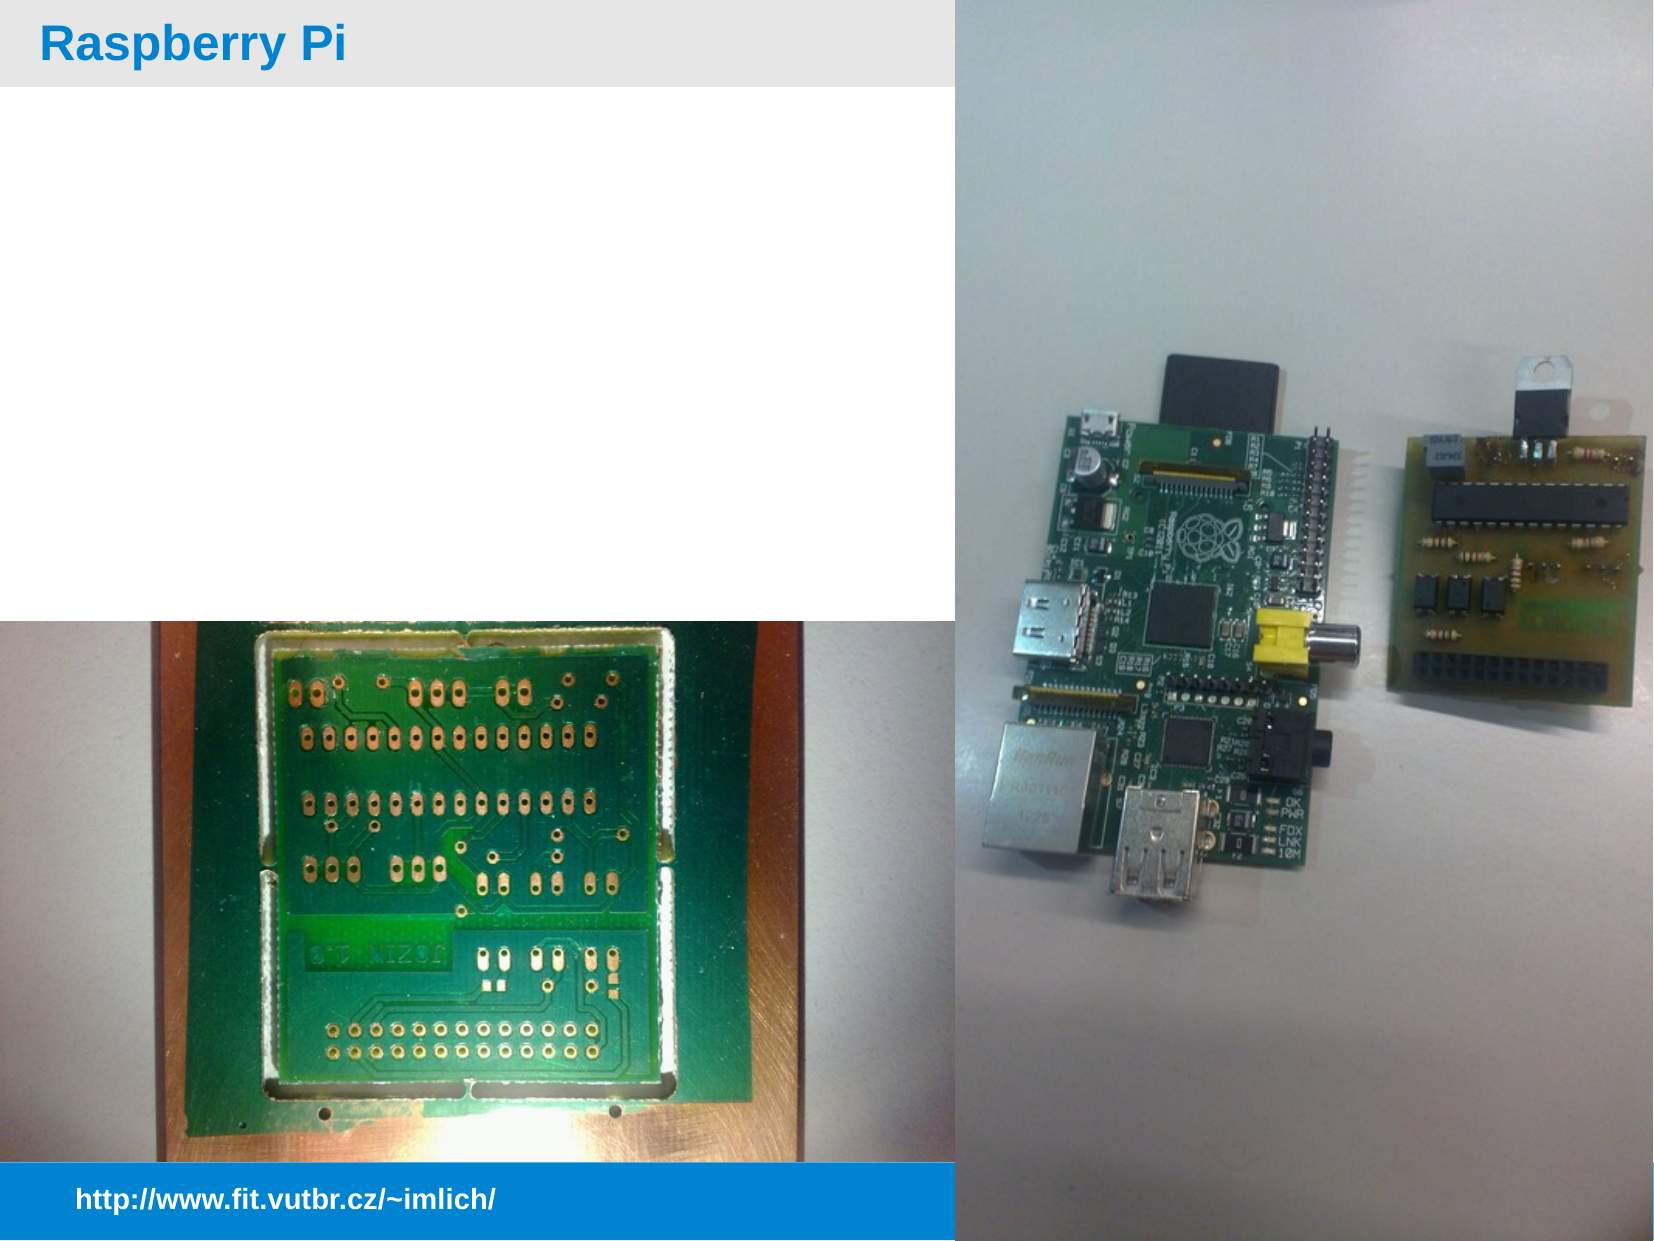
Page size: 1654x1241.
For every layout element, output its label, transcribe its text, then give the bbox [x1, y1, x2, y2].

picture [0, 0, 1653, 1241]
title Raspberry Pi [39, 5, 955, 81]
